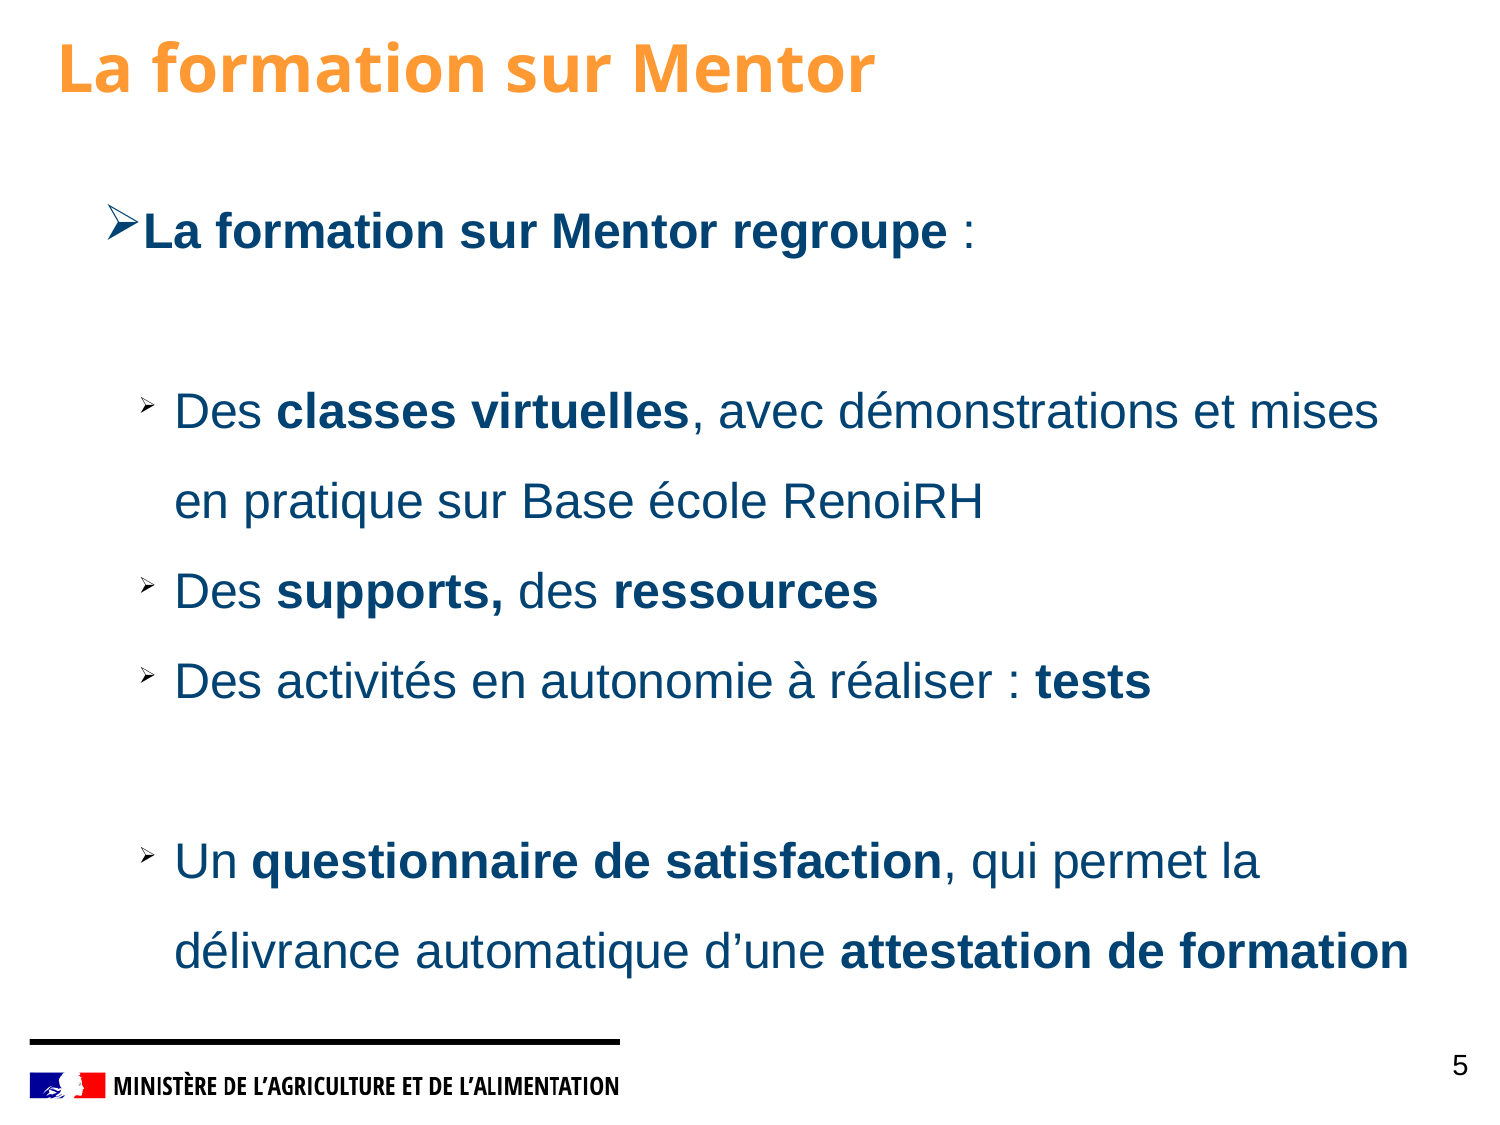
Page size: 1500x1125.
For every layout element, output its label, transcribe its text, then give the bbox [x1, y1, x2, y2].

picture [29, 1039, 620, 1099]
text_box La formation sur Mentor regroupe : Des classes virtuelles, avec démonstrations et mises en pratique sur Base école RenoiRH Des supports, des ressources Des activités en autonomie à réaliser : tests Un questionnaire de satisfaction, qui permet la délivrance automatique d’une attestation de formation [88, 160, 1458, 981]
text_box La formation sur Mentor [41, 89, 1458, 192]
